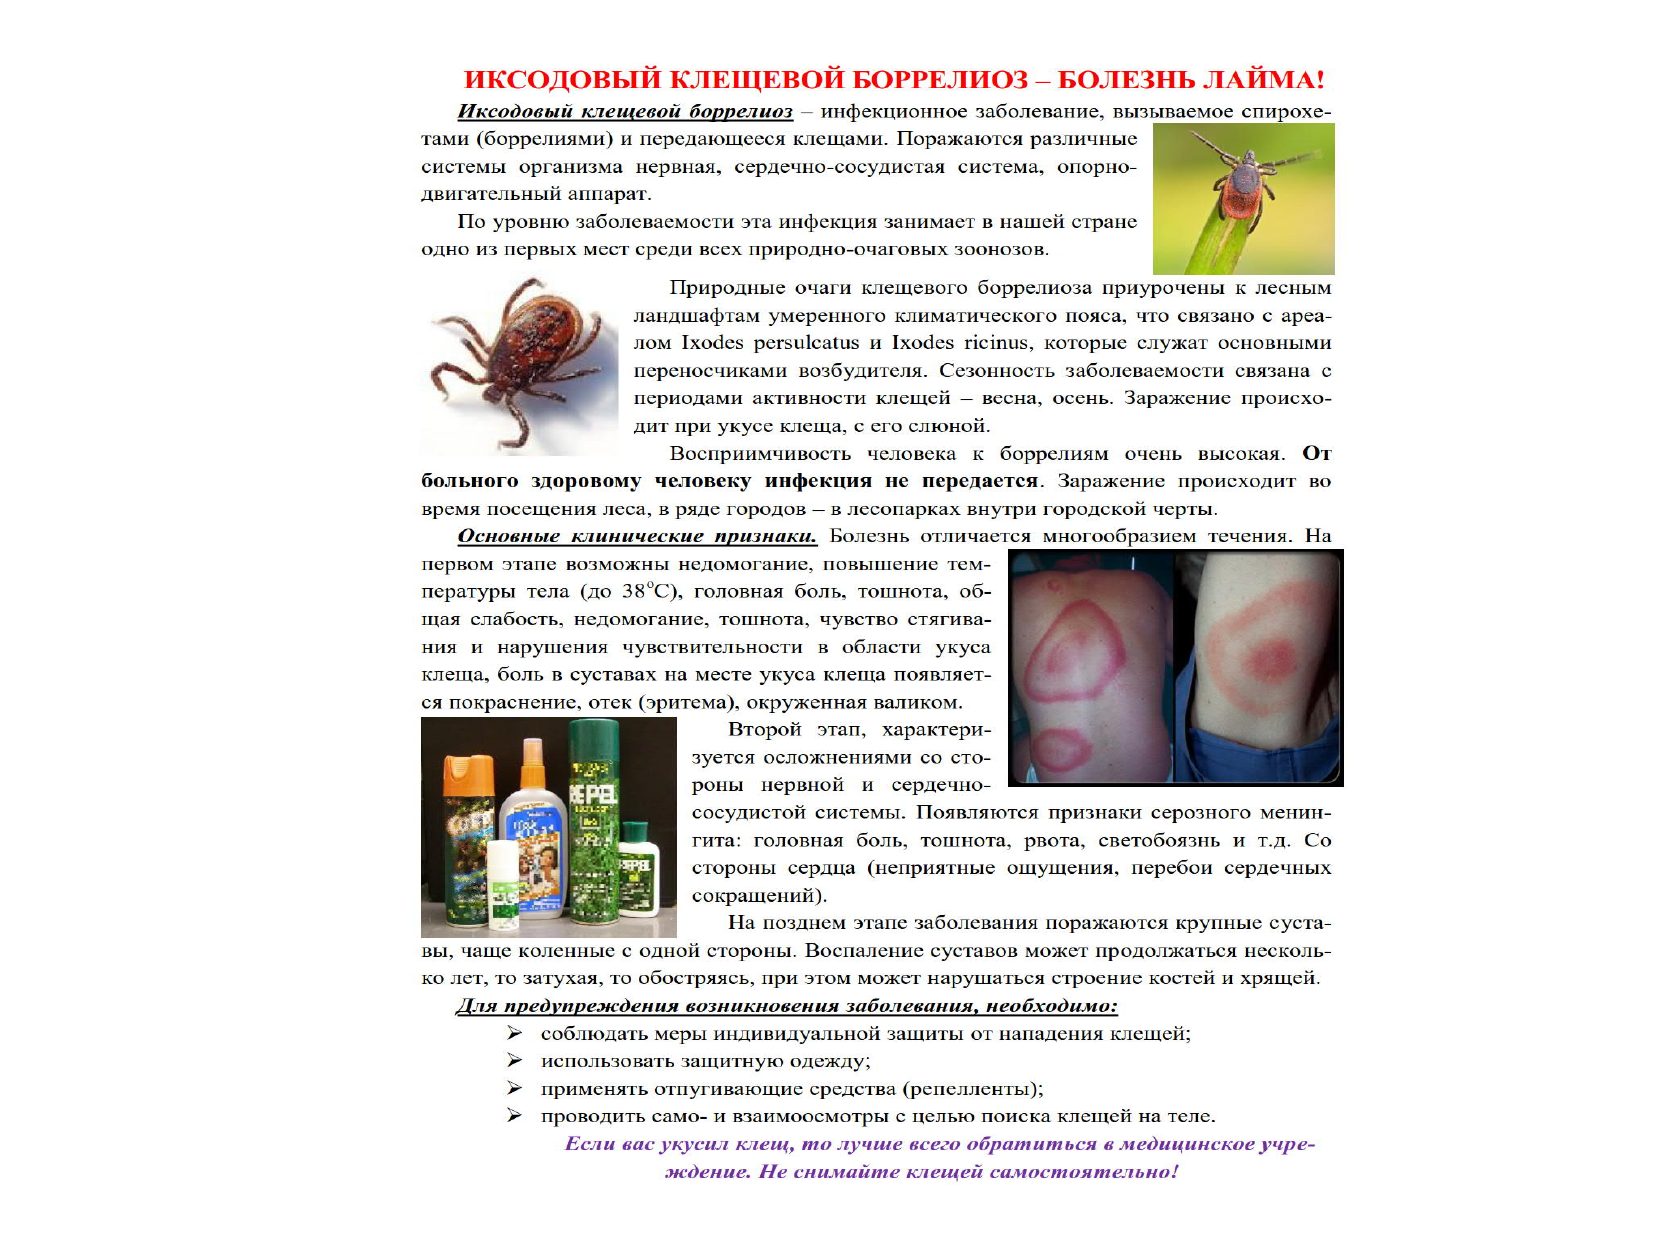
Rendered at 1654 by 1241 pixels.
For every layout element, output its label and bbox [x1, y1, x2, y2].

picture [373, 22, 1379, 1193]
